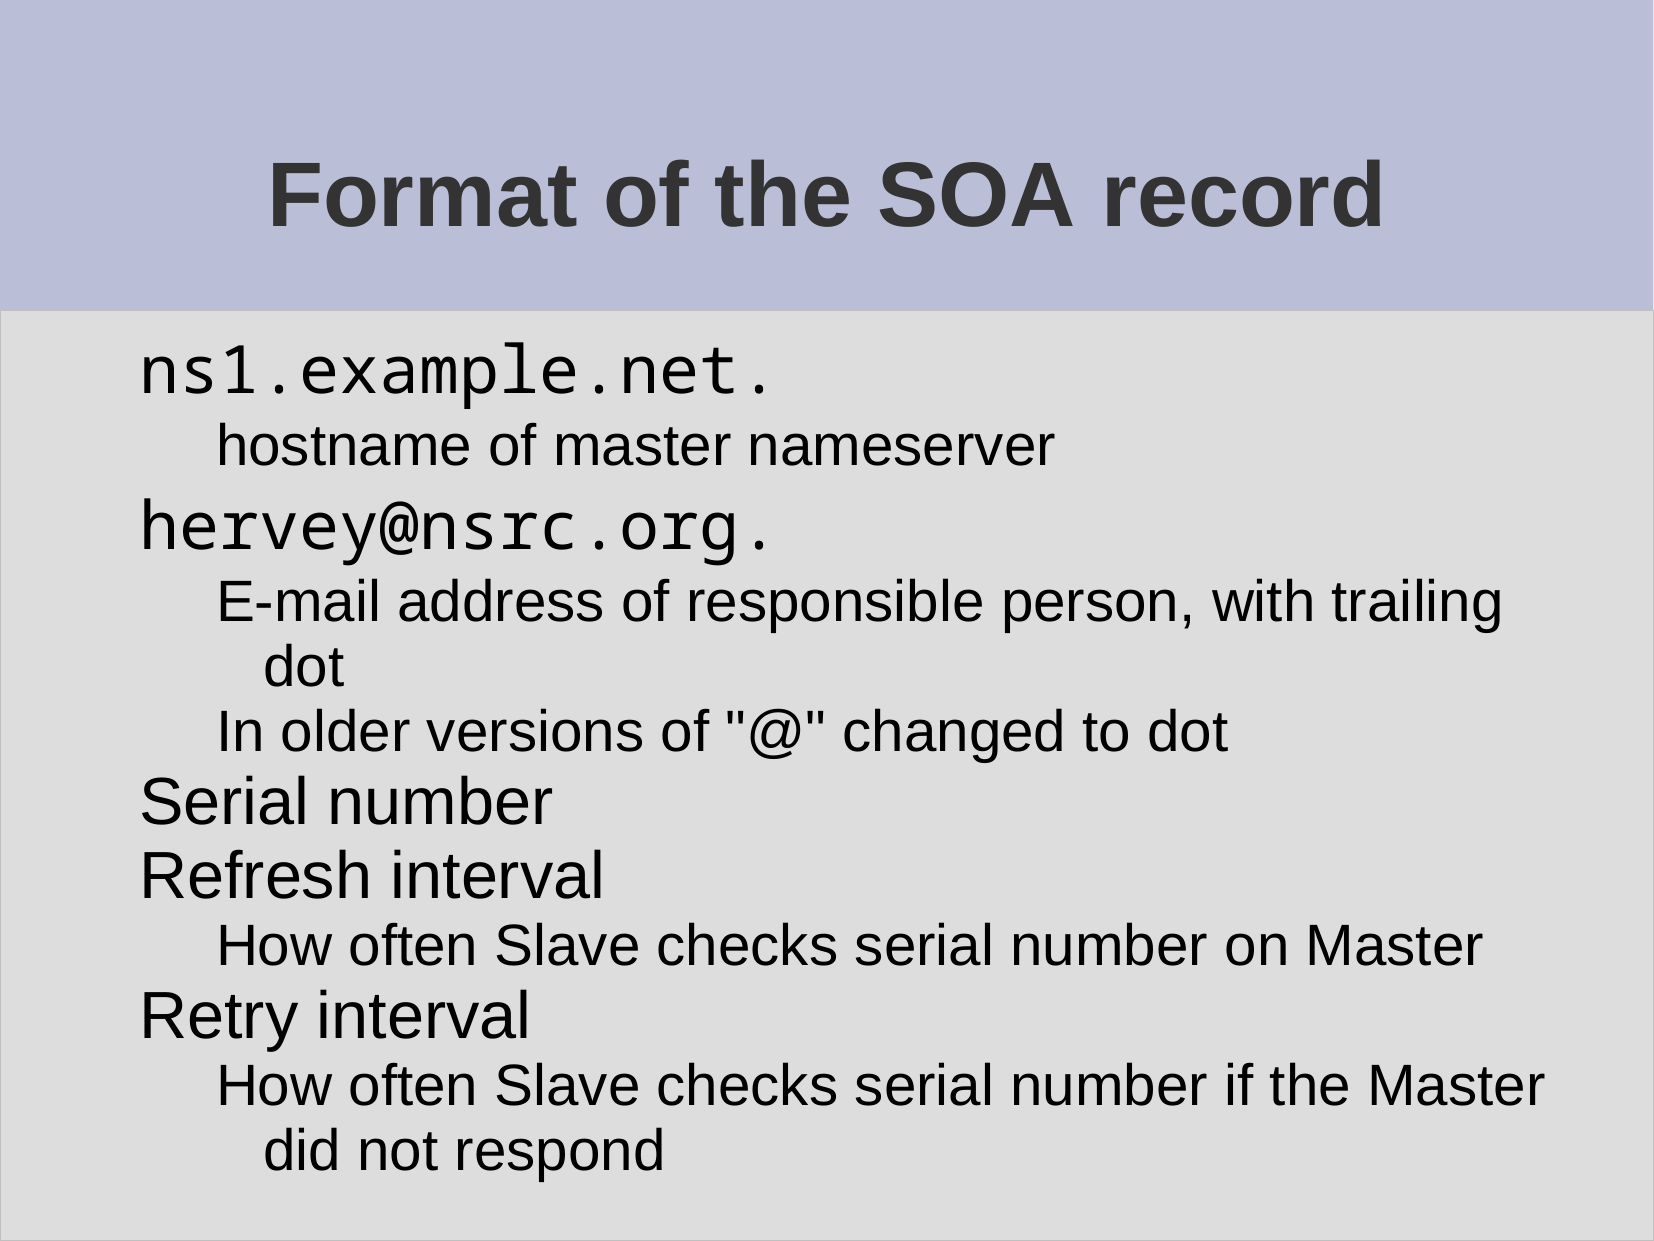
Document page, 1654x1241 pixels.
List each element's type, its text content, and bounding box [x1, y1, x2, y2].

list ns1.example.net. hostname of master nameserver hervey@nsrc.org. E-mail address of responsible person, with trailing dot In older versions of "@" changed to dot Serial number Refresh interval How often Slave checks serial number on Master Retry interval How often Slave checks serial number if the Master did not respond [121, 322, 1561, 1172]
title Format of the SOA record [121, 91, 1534, 299]
